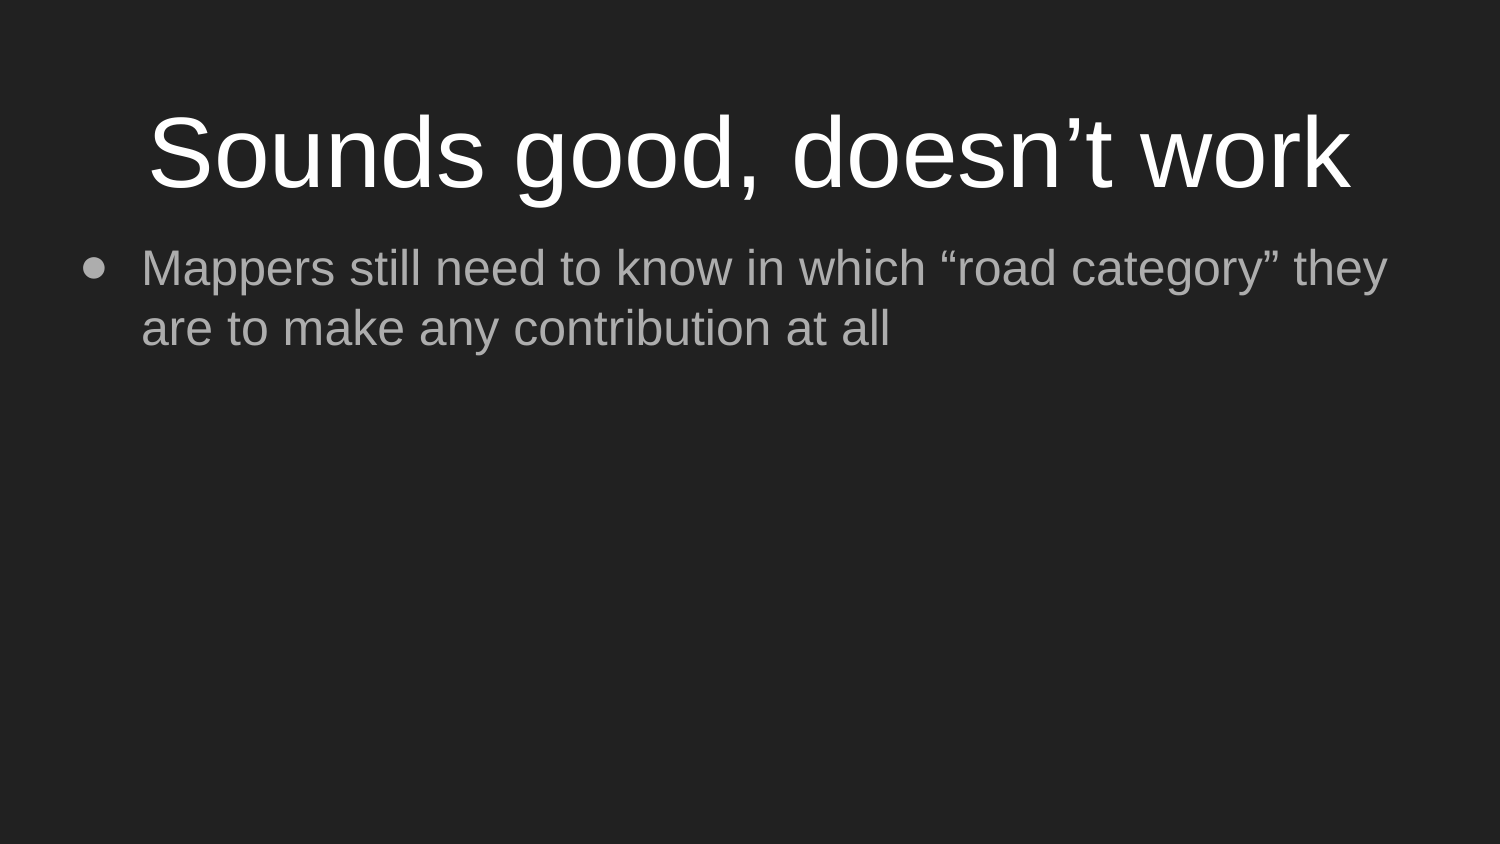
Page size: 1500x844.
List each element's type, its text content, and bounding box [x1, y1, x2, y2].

title Sounds good, doesn’t work [51, 72, 1449, 220]
list Mappers still need to know in which “road category” they are to make any contribution at all [51, 220, 1449, 787]
